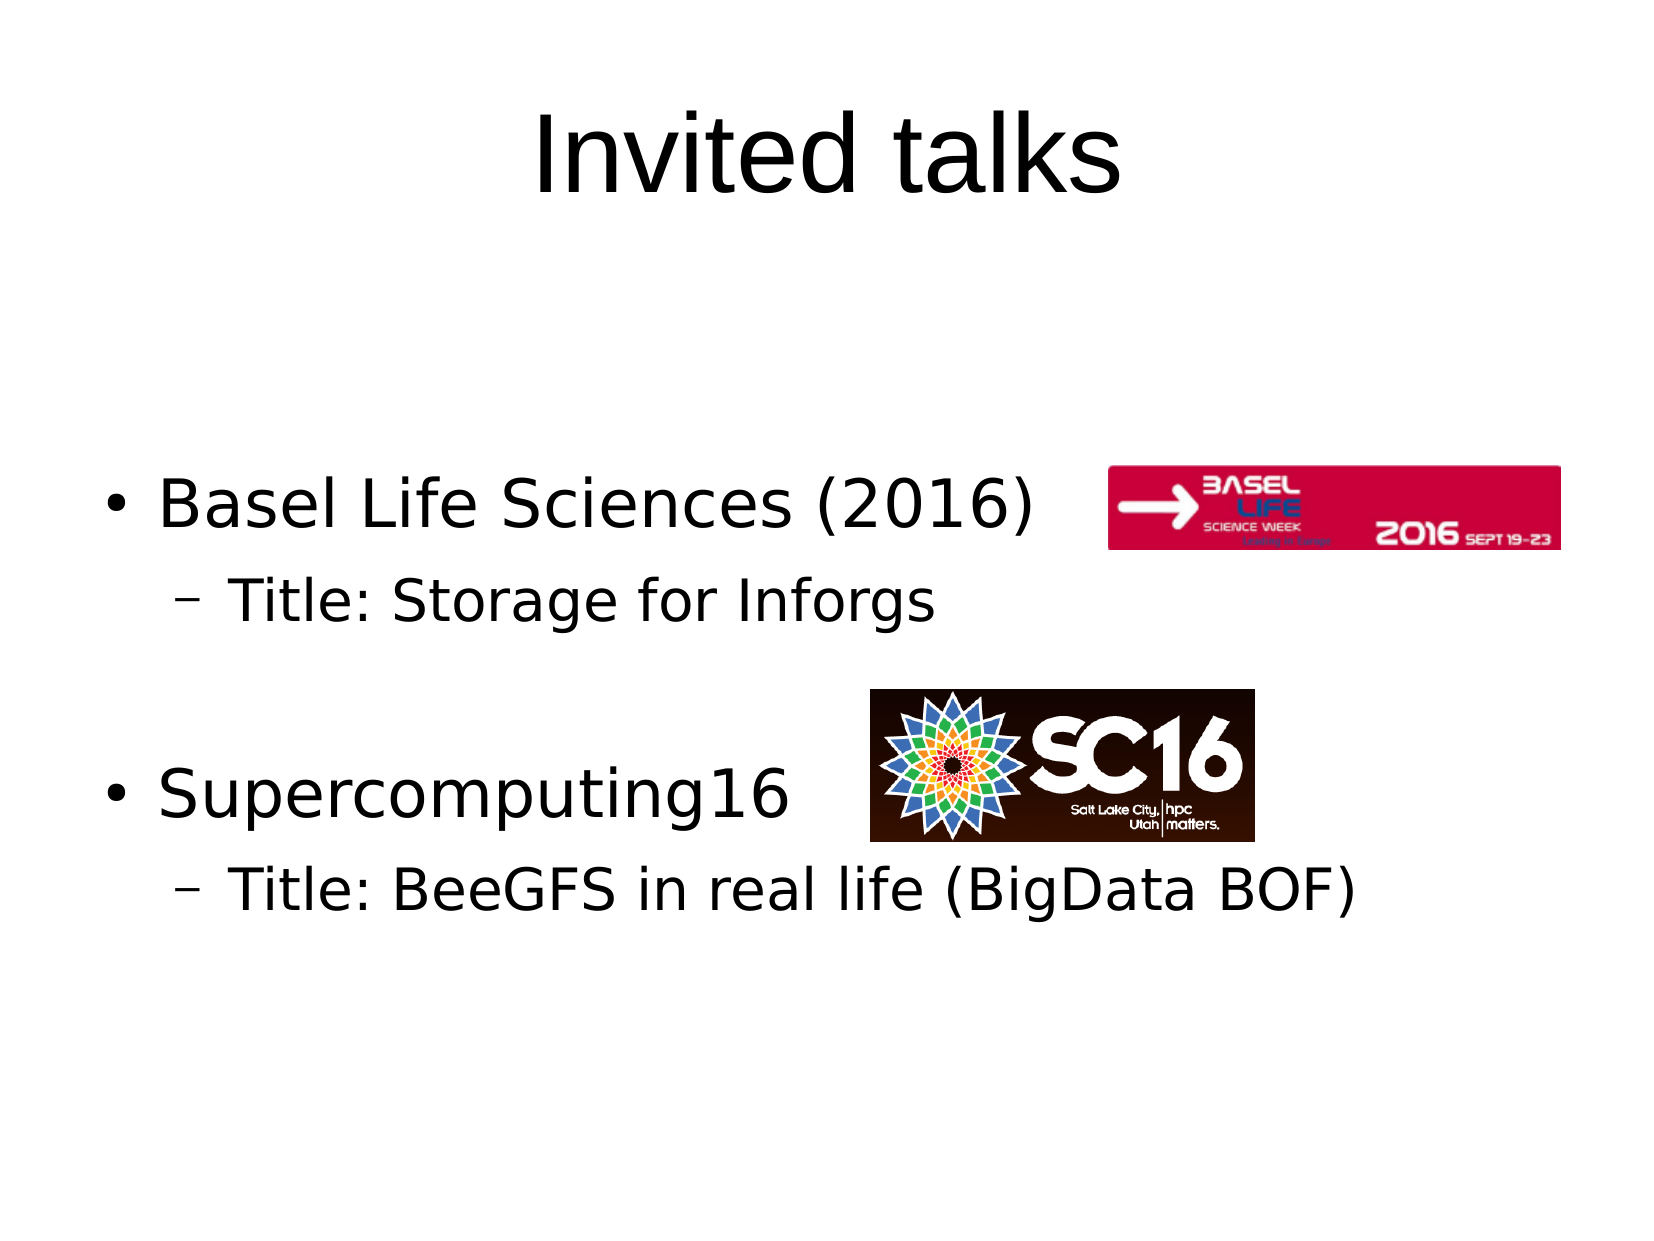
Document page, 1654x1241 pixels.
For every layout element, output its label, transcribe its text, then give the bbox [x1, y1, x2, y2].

list Basel Life Sciences (2016) Title: Storage for Inforgs Supercomputing16 Title: BeeGFS in real life (BigData BOF) [86, 465, 1576, 1186]
picture [870, 689, 1255, 842]
picture [1108, 465, 1561, 551]
title Invited talks [82, 49, 1571, 257]
